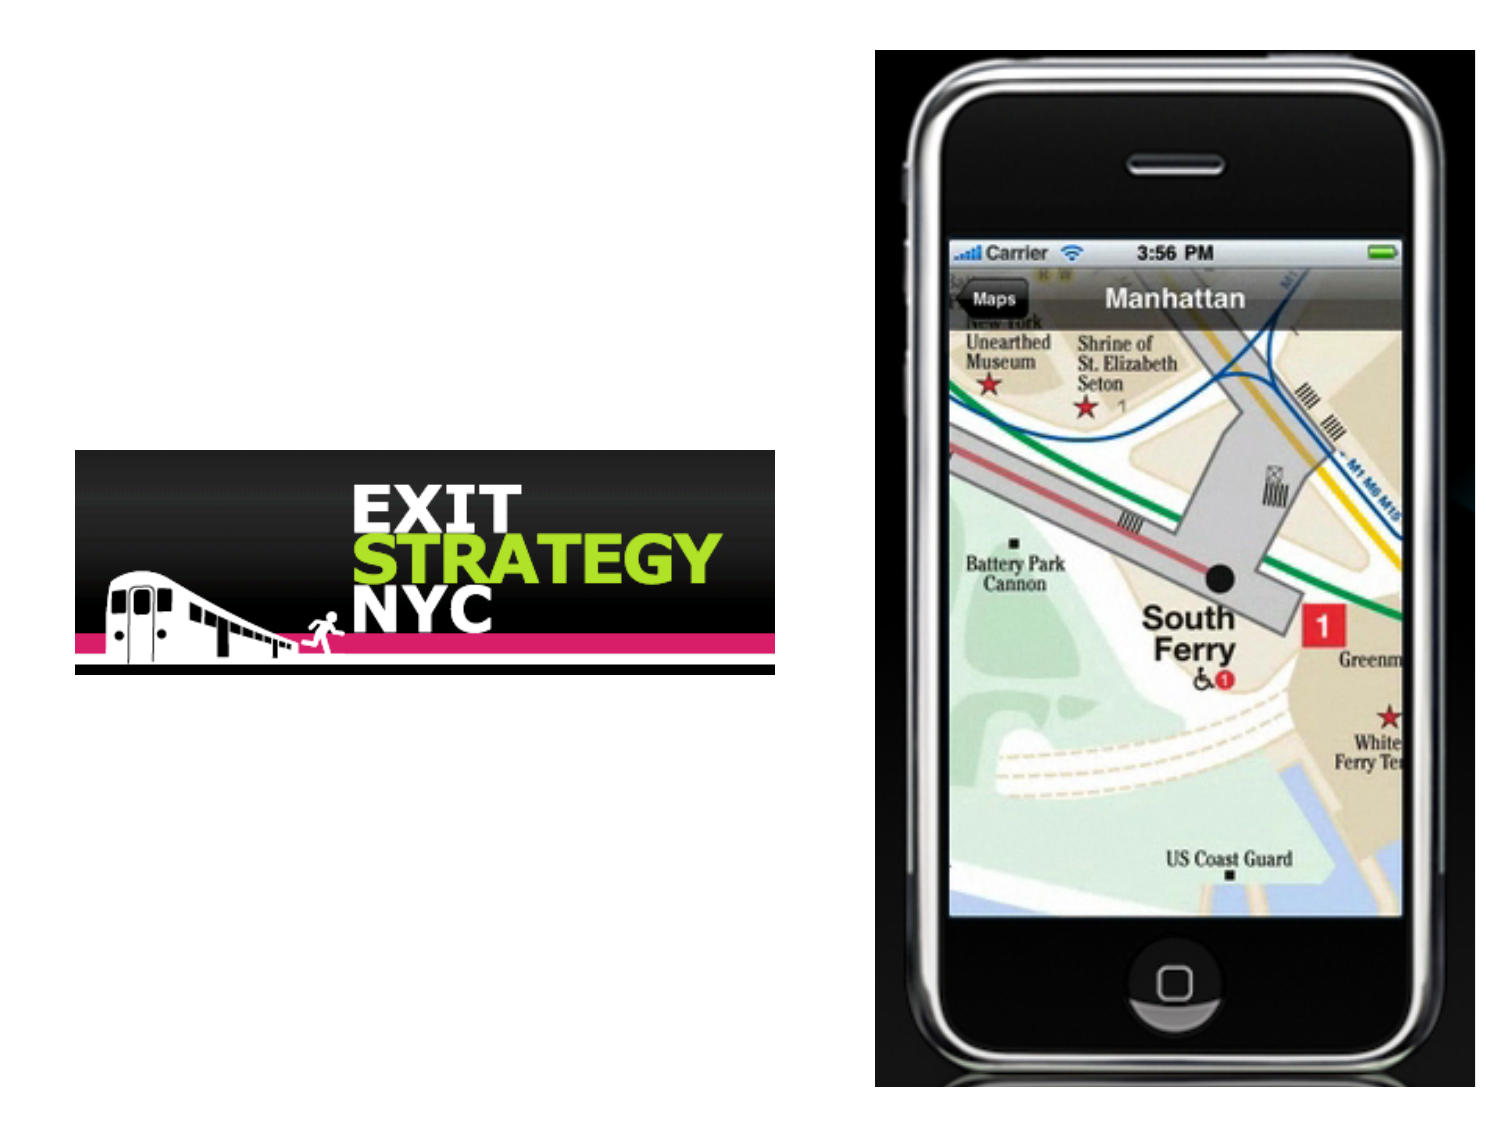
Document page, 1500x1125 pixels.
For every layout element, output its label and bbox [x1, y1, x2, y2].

picture [875, 50, 1476, 1087]
picture [75, 450, 775, 676]
